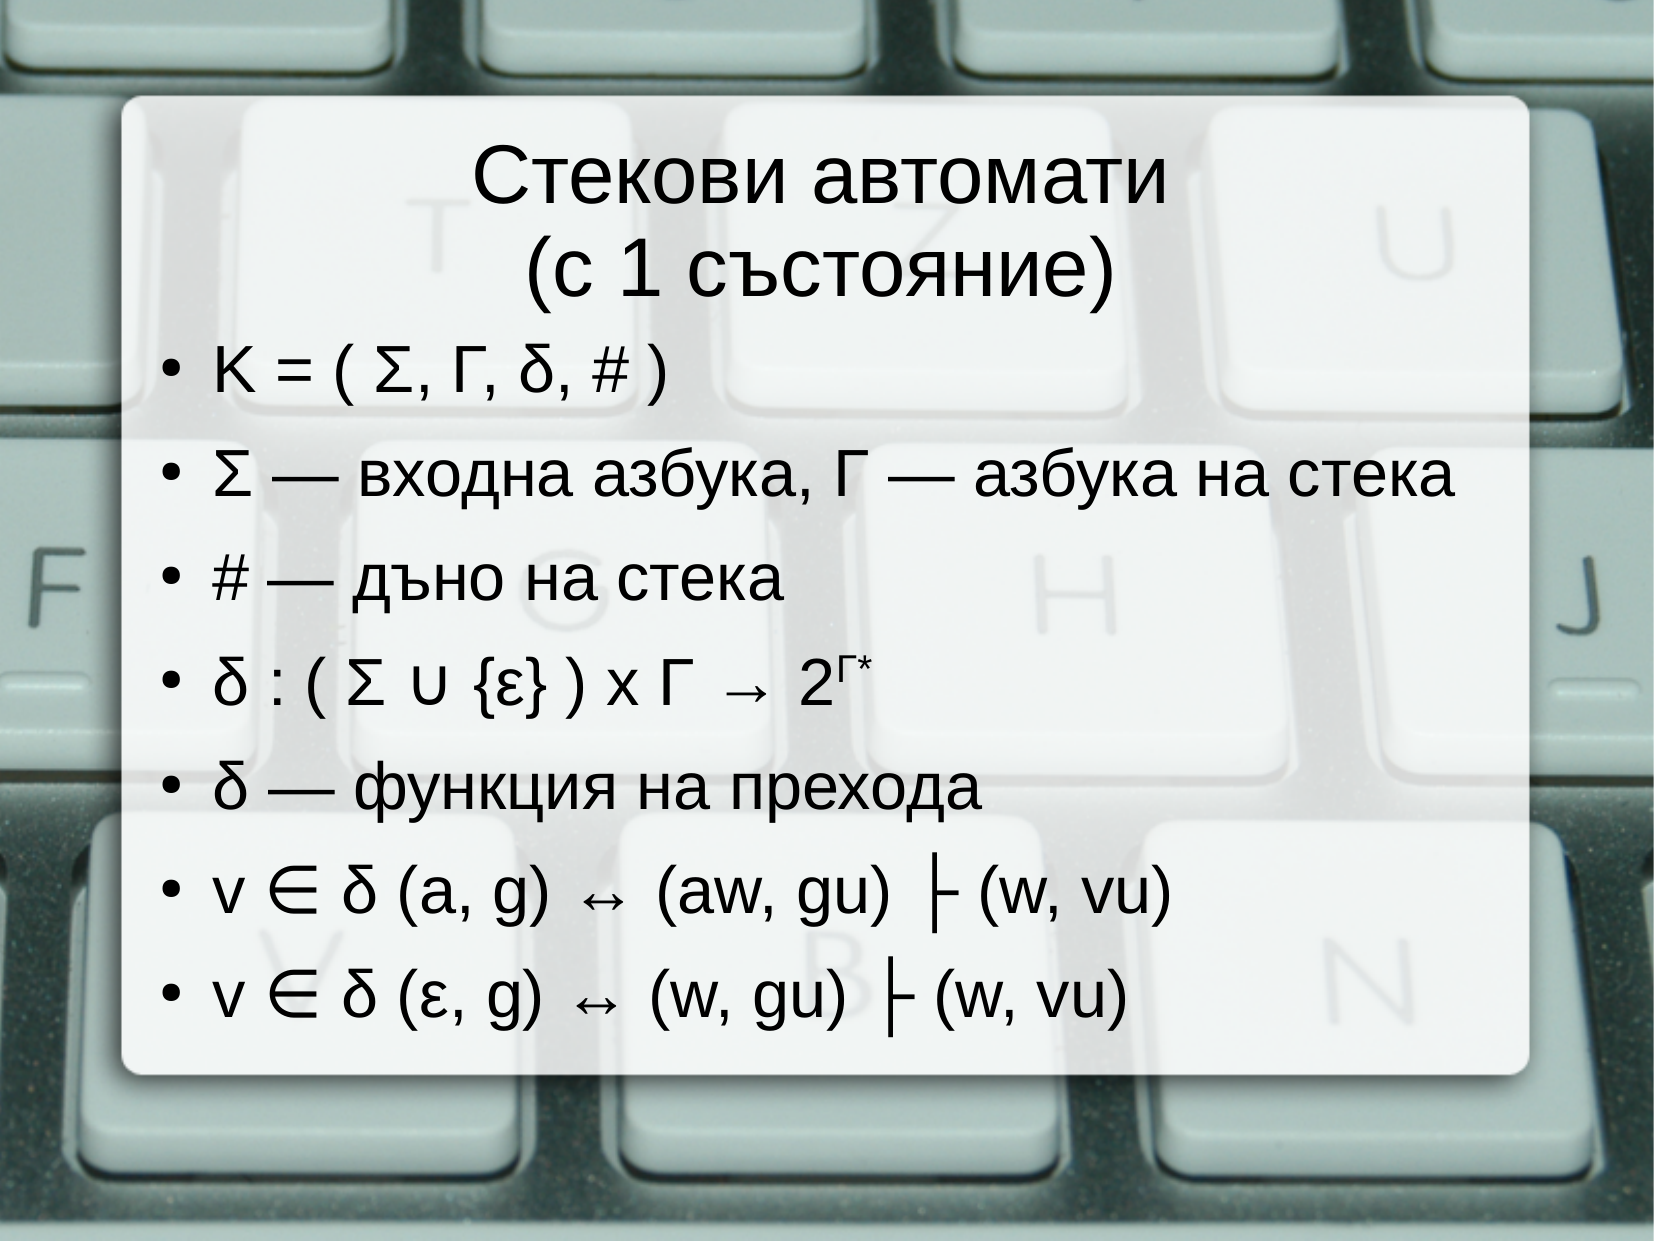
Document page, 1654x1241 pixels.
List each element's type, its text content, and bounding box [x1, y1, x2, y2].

title Стекови автомати (с 1 състояние) [135, 117, 1506, 325]
picture [0, 0, 1654, 1241]
list K = ( Σ, Γ, δ, # ) Σ — входна азбука, Γ — азбука на стека # — дъно на стека δ : ( Σ ∪ {ε} ) x Γ → 2Γ* δ — функция на прехода v ∈ δ (a, g) ↔ (aw, gu) ├ (w, vu) v ∈ δ (ε, g) ↔ (w, gu) ├ (w, vu) [141, 331, 1501, 1052]
